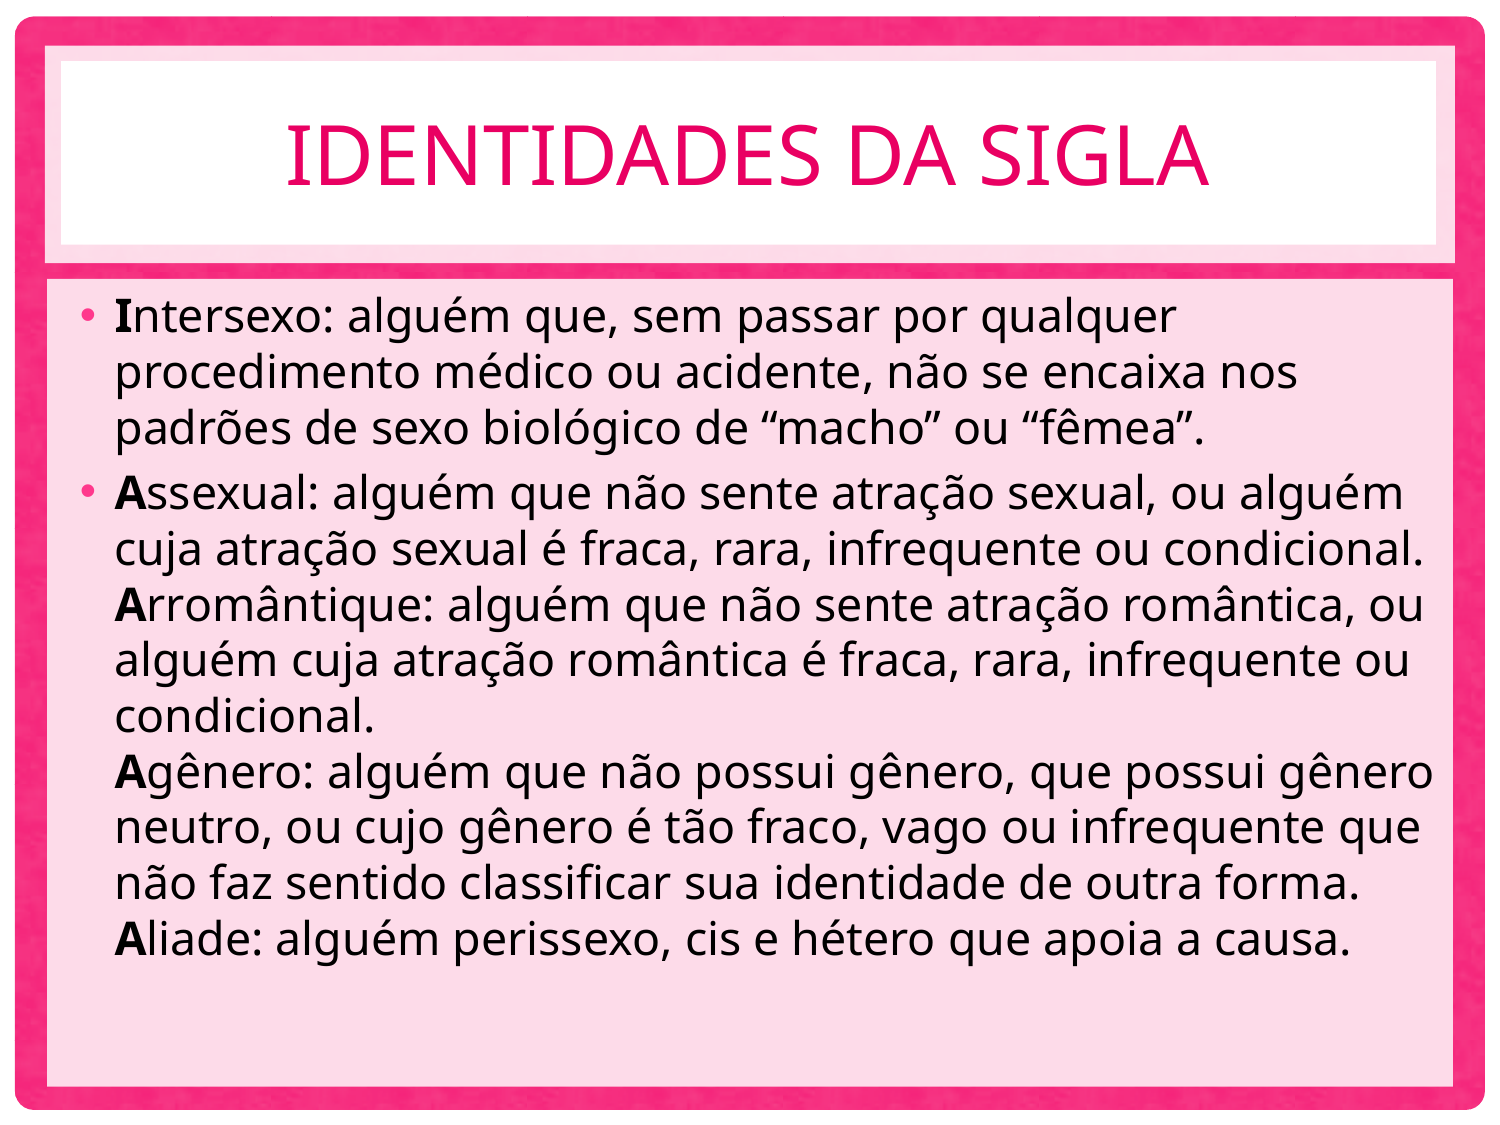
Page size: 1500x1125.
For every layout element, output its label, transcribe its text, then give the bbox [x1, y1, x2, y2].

list Intersexo: alguém que, sem passar por qualquer procedimento médico ou acidente, não se encaixa nos padrões de sexo biológico de “macho” ou “fêmea”. Assexual: alguém que não sente atração sexual, ou alguém cuja atração sexual é fraca, rara, infrequente ou condicional. Arromântique: alguém que não sente atração romântica, ou alguém cuja atração romântica é fraca, rara, infrequente ou condicional. Agênero: alguém que não possui gênero, que possui gênero neutro, ou cujo gênero é tão fraco, vago ou infrequente que não faz sentido classificar sua identidade de outra forma. Aliade: alguém perissexo, cis e hétero que apoia a causa. [47, 278, 1453, 1087]
title Identidades da sigla [69, 66, 1425, 238]
picture [14, 16, 1485, 1110]
